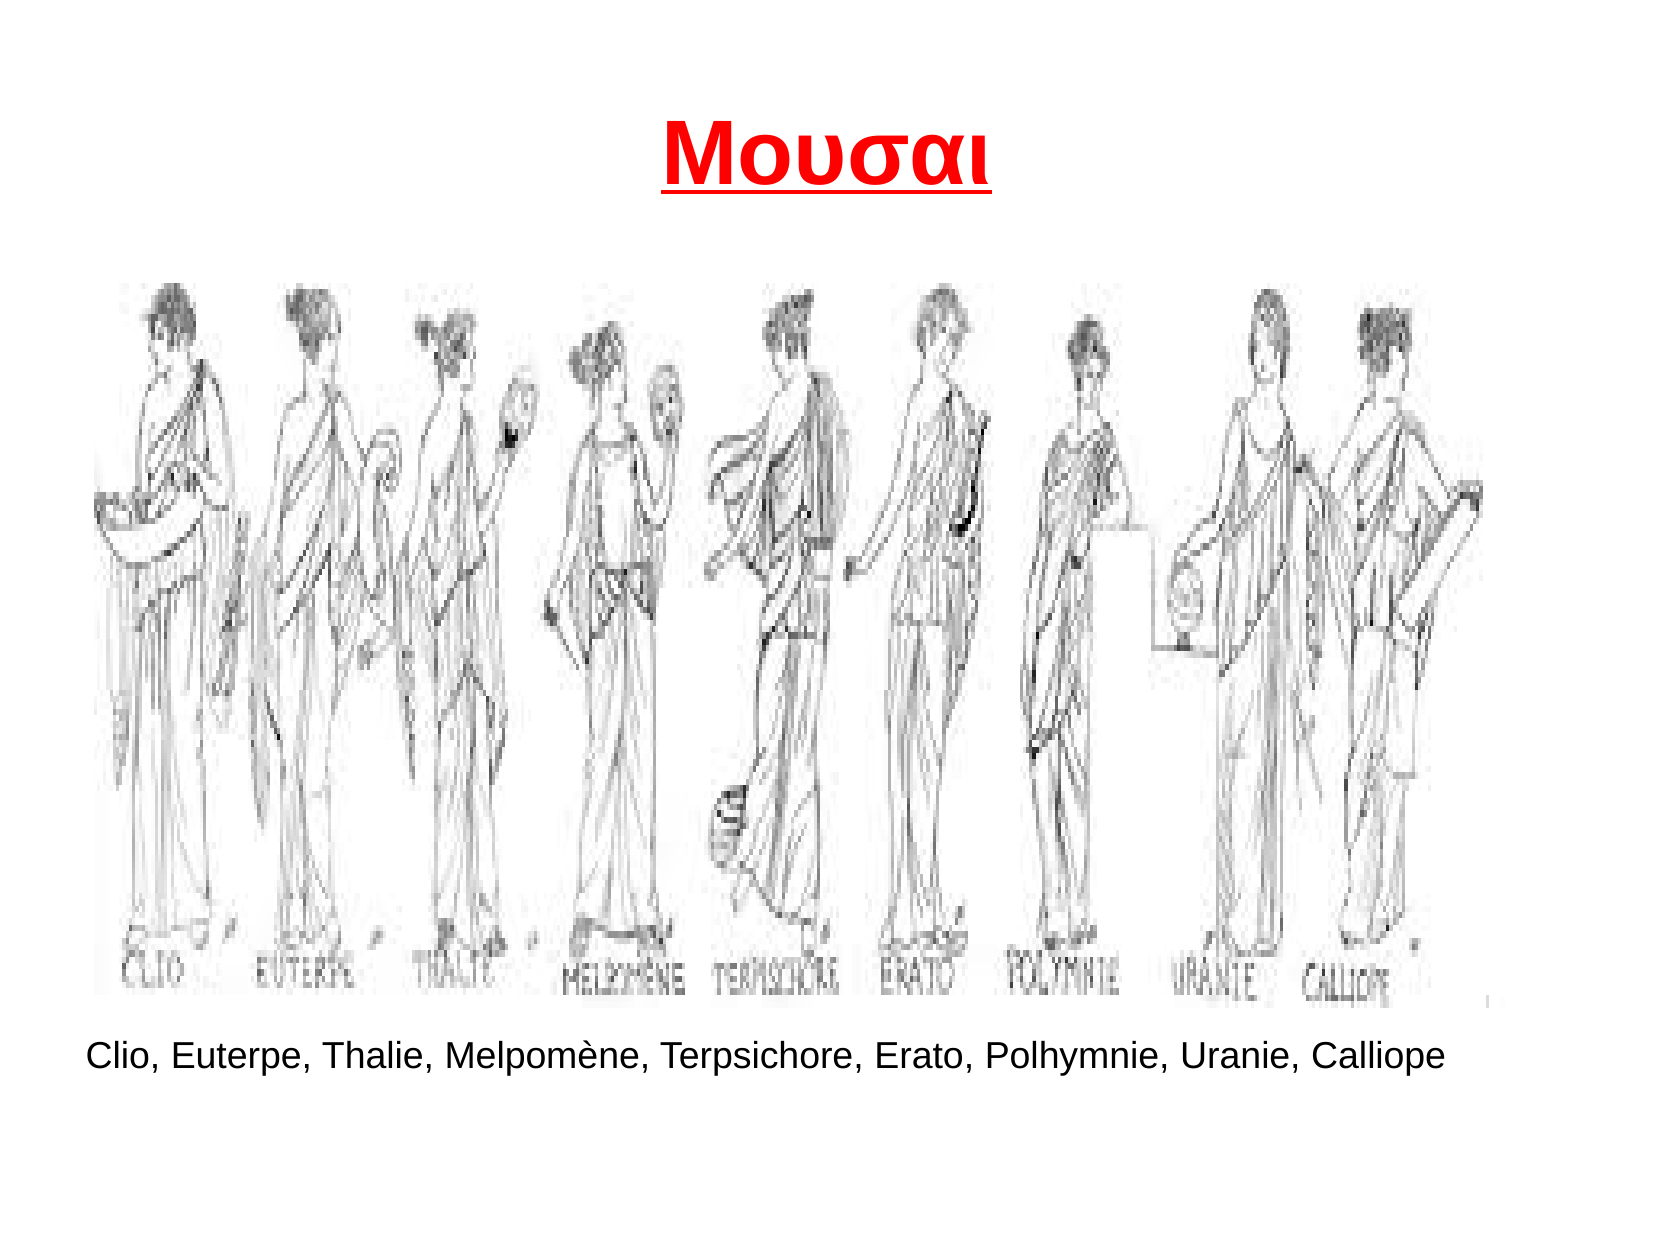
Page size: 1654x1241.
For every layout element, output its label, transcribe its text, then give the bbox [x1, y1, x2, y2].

text_box Clio, Euterpe, Thalie, Melpomène, Terpsichore, Erato, Polhymnie, Uranie, Calliope [70, 1027, 1512, 1091]
title Μουσαι [82, 49, 1571, 257]
picture [94, 283, 1512, 1008]
